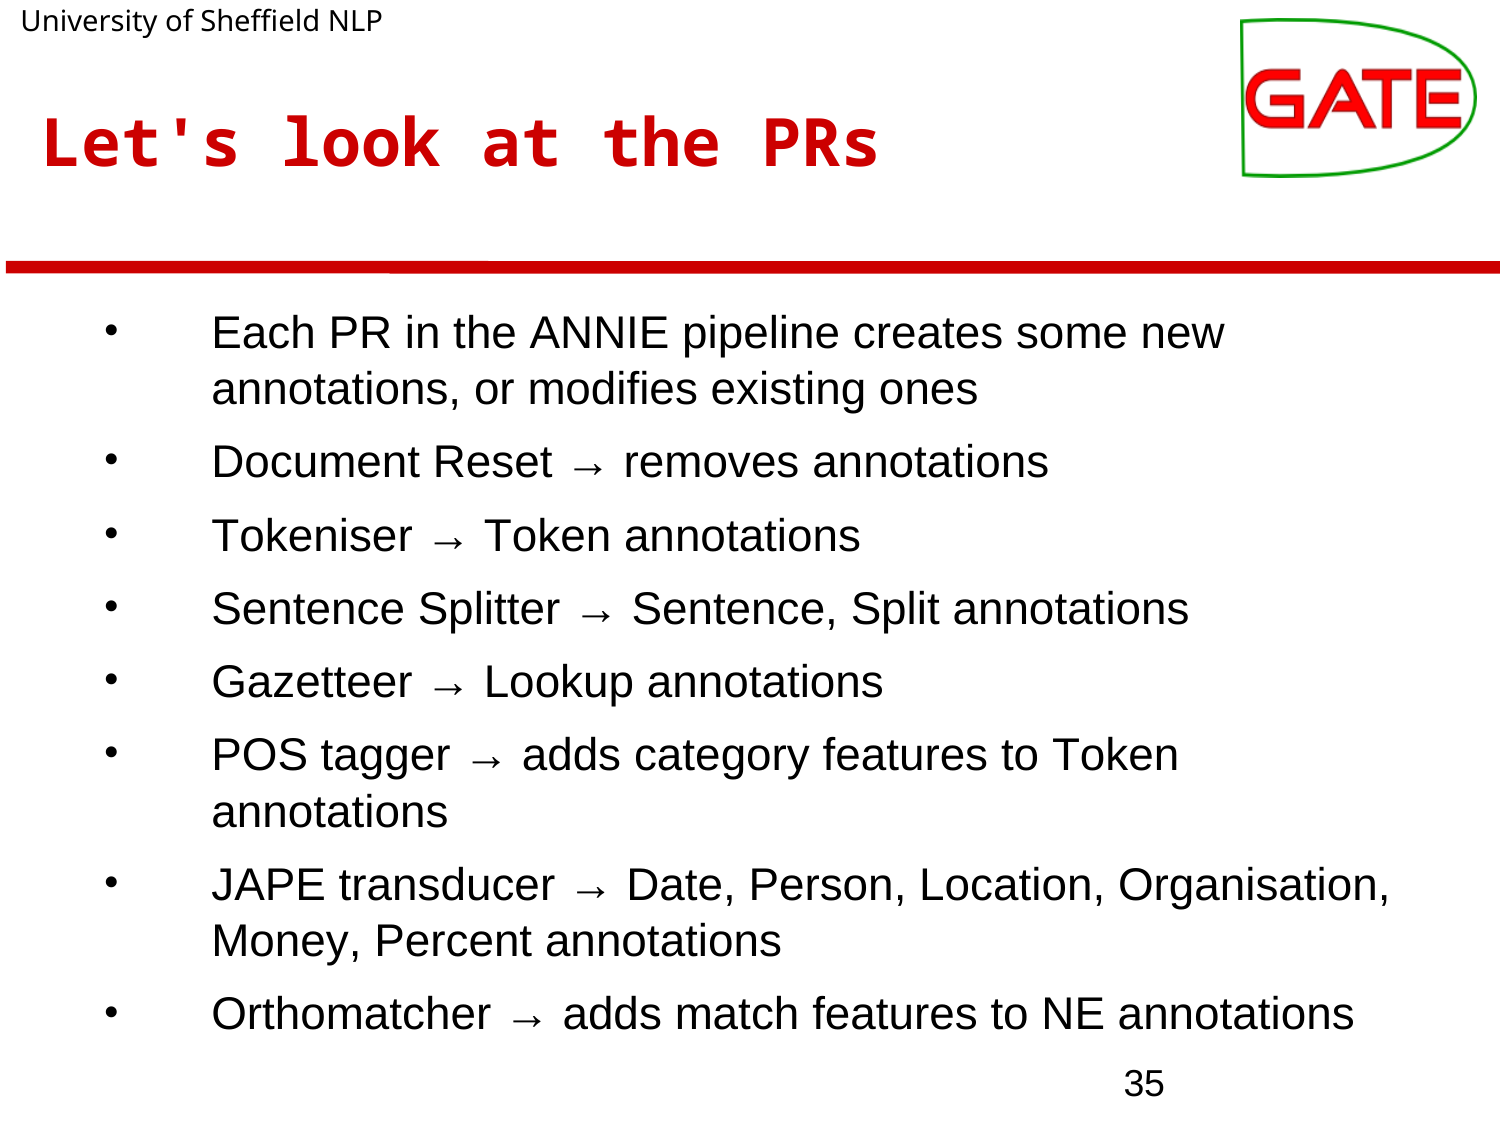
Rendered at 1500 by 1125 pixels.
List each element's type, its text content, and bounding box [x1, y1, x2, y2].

list Each PR in the ANNIE pipeline creates some new annotations, or modifies existing ones Document Reset → removes annotations Tokeniser → Token annotations Sentence Splitter → Sentence, Split annotations Gazetteer → Lookup annotations POS tagger → adds category features to Token annotations JAPE transducer → Date, Person, Location, Organisation, Money, Percent annotations Orthomatcher → adds match features to NE annotations [88, 293, 1435, 1093]
title Let's look at the PRs [41, 66, 1388, 221]
picture [1240, 18, 1477, 178]
